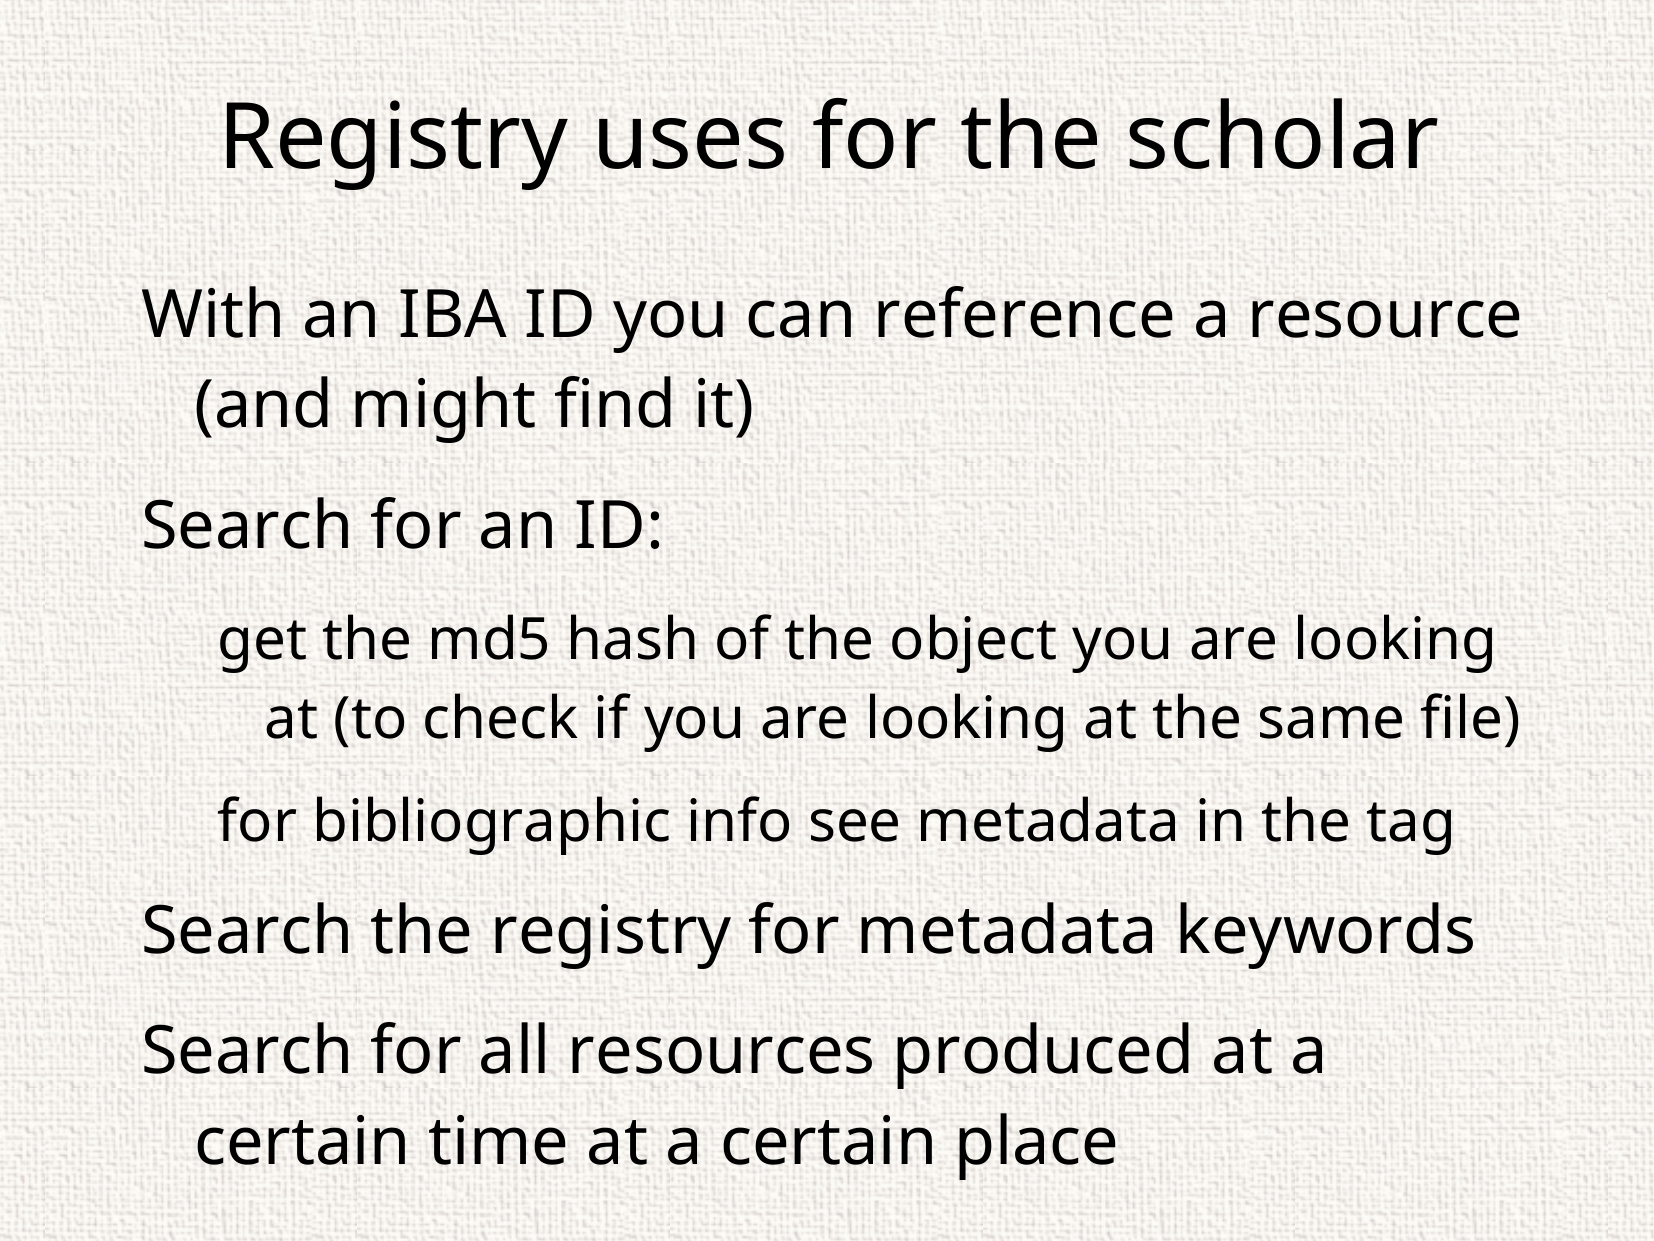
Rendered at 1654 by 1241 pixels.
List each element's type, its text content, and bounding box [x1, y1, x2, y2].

picture [0, 0, 1654, 1241]
list With an IBA ID you can reference a resource (and might find it) Search for an ID: get the md5 hash of the object you are looking at (to check if you are looking at the same file) for bibliographic info see metadata in the tag Search the registry for metadata keywords Search for all resources produced at a certain time at a certain place [123, 265, 1536, 1172]
title Registry uses for the scholar [123, 29, 1536, 237]
